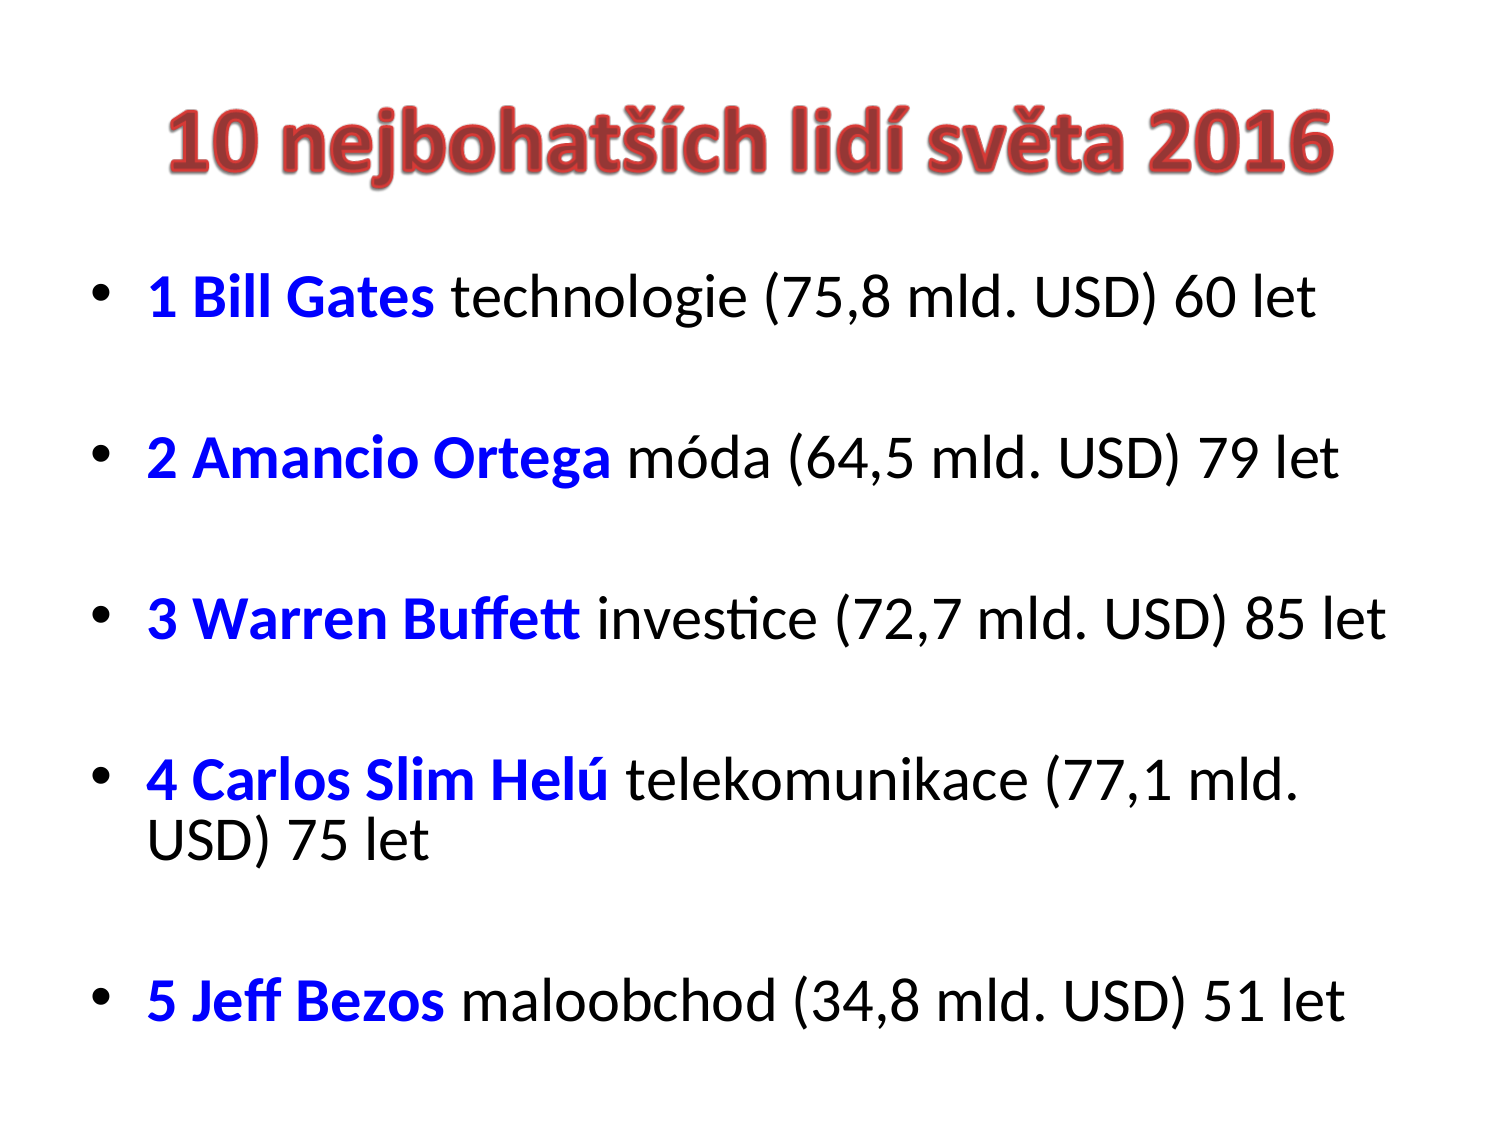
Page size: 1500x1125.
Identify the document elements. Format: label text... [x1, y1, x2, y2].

list 1 Bill Gates technologie (75,8 mld. USD) 60 let 2 Amancio Ortega móda (64,5 mld. USD) 79 let 3 Warren Buffett investice (72,7 mld. USD) 85 let 4 Carlos Slim Helú telekomunikace (77,1 mld. USD) 75 let 5 Jeff Bezos maloobchod (34,8 mld. USD) 51 let [75, 262, 1426, 1005]
picture [75, 44, 1426, 234]
